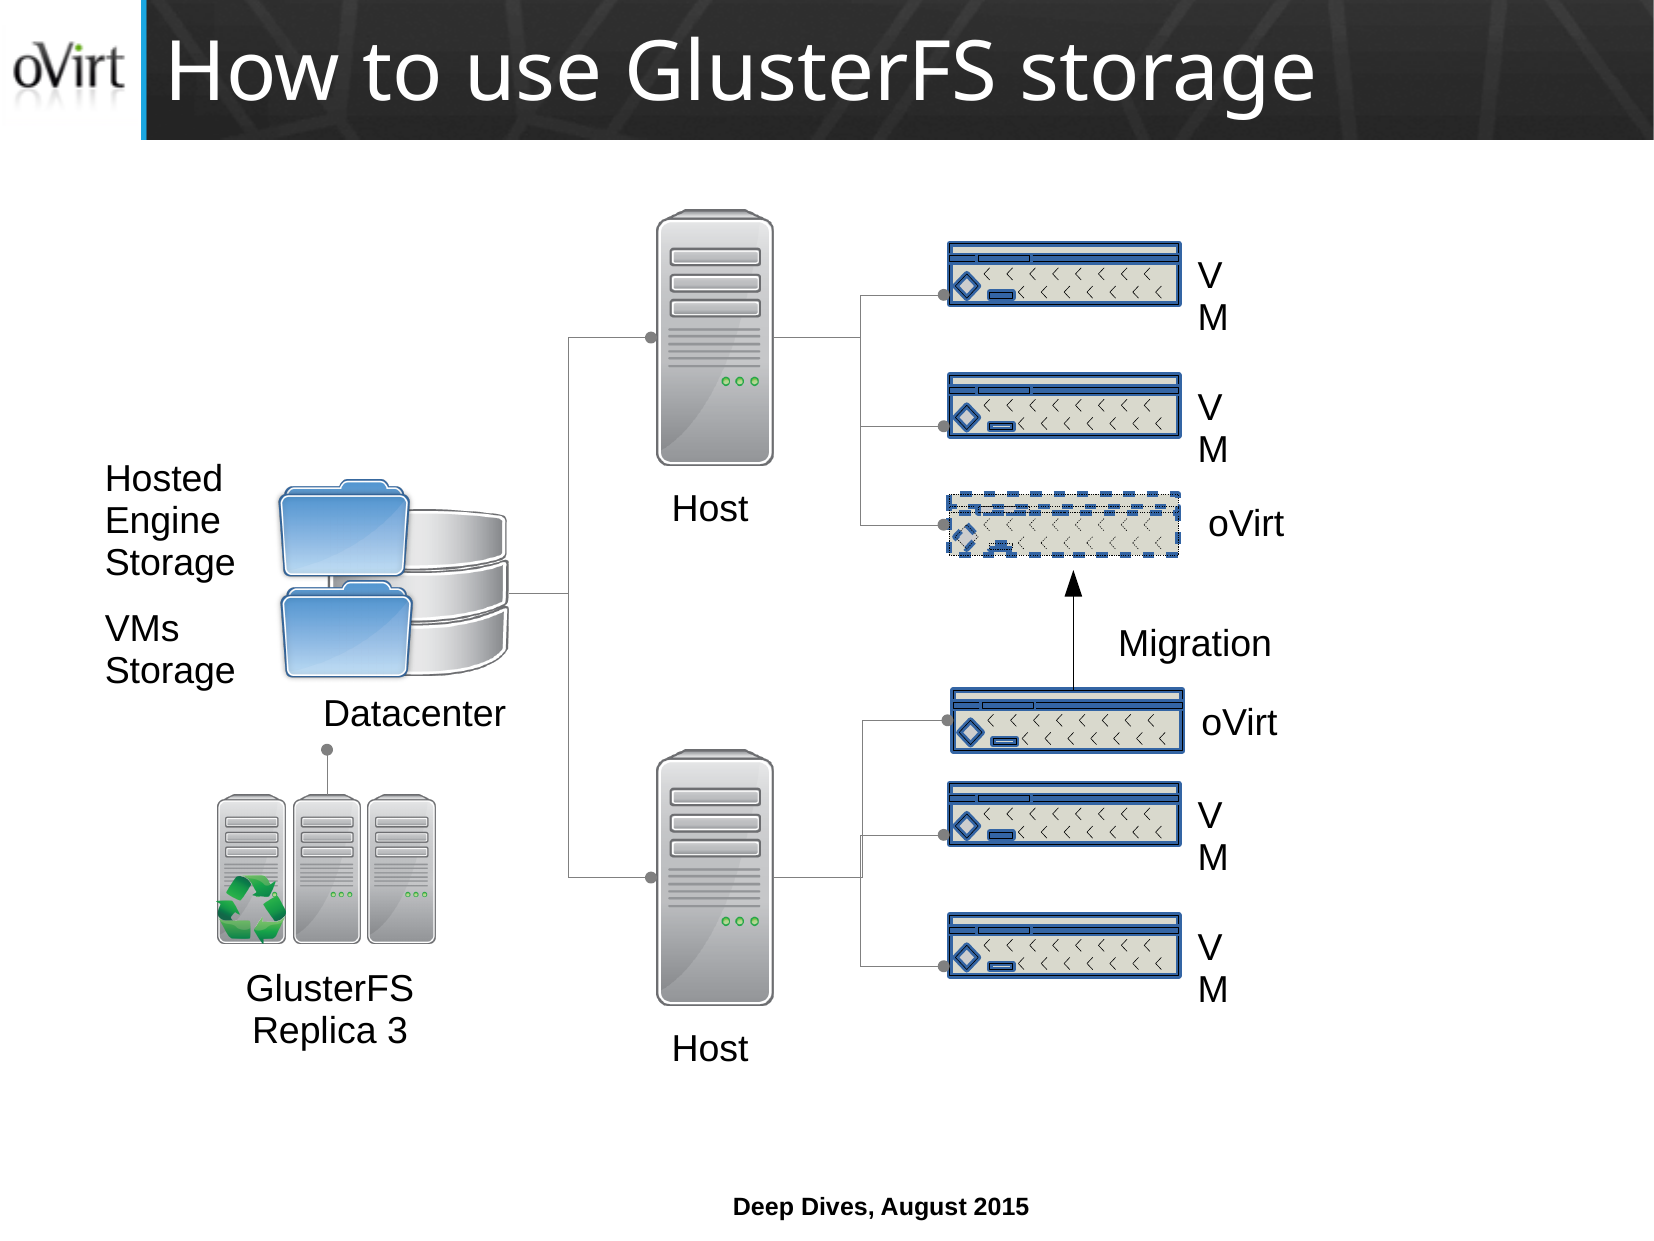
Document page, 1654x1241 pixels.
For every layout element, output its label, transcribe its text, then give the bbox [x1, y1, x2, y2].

picture [0, 0, 1654, 140]
text_box [1030, 796, 1178, 801]
text_box [950, 802, 1178, 844]
text_box [979, 796, 1029, 801]
text_box [954, 691, 1182, 702]
text_box [950, 784, 1178, 795]
picture [656, 209, 774, 466]
text_box [979, 256, 1029, 261]
text_box Datacenter [308, 685, 534, 766]
text_box [950, 388, 978, 393]
text_box [979, 388, 1029, 393]
text_box VMs Storage [90, 600, 286, 699]
picture [367, 794, 436, 944]
title How to use GlusterFS storage [164, 18, 1653, 119]
text_box [1030, 256, 1178, 261]
text_box [1030, 928, 1178, 933]
text_box VM [1182, 787, 1269, 887]
text_box [1034, 703, 1182, 708]
text_box Migration [1103, 615, 1287, 672]
text_box GlusterFS Replica 3 [195, 960, 466, 1059]
text_box Host [656, 1020, 764, 1077]
text_box oVirt [1193, 495, 1351, 594]
text_box [950, 376, 1178, 387]
text_box Host [656, 480, 764, 537]
picture [656, 749, 774, 1006]
text_box [950, 244, 1178, 255]
text_box [950, 934, 1178, 975]
text_box Hosted Engine Storage [90, 450, 286, 591]
picture [293, 794, 361, 944]
text_box [983, 703, 1033, 708]
picture [216, 794, 286, 944]
text_box [1030, 388, 1178, 393]
picture [272, 479, 509, 686]
text_box VM [1182, 247, 1269, 347]
text_box [950, 928, 978, 933]
text_box oVirt [1186, 693, 1344, 793]
text_box VM [1182, 378, 1269, 478]
text_box [949, 494, 1179, 556]
text_box [950, 916, 1178, 927]
text_box [979, 928, 1029, 933]
text_box [950, 262, 1178, 304]
text_box VM [1182, 918, 1269, 1018]
text_box [950, 256, 978, 261]
text_box [950, 394, 1178, 435]
text_box [954, 709, 1182, 750]
text_box [954, 703, 982, 708]
text_box [950, 796, 978, 801]
